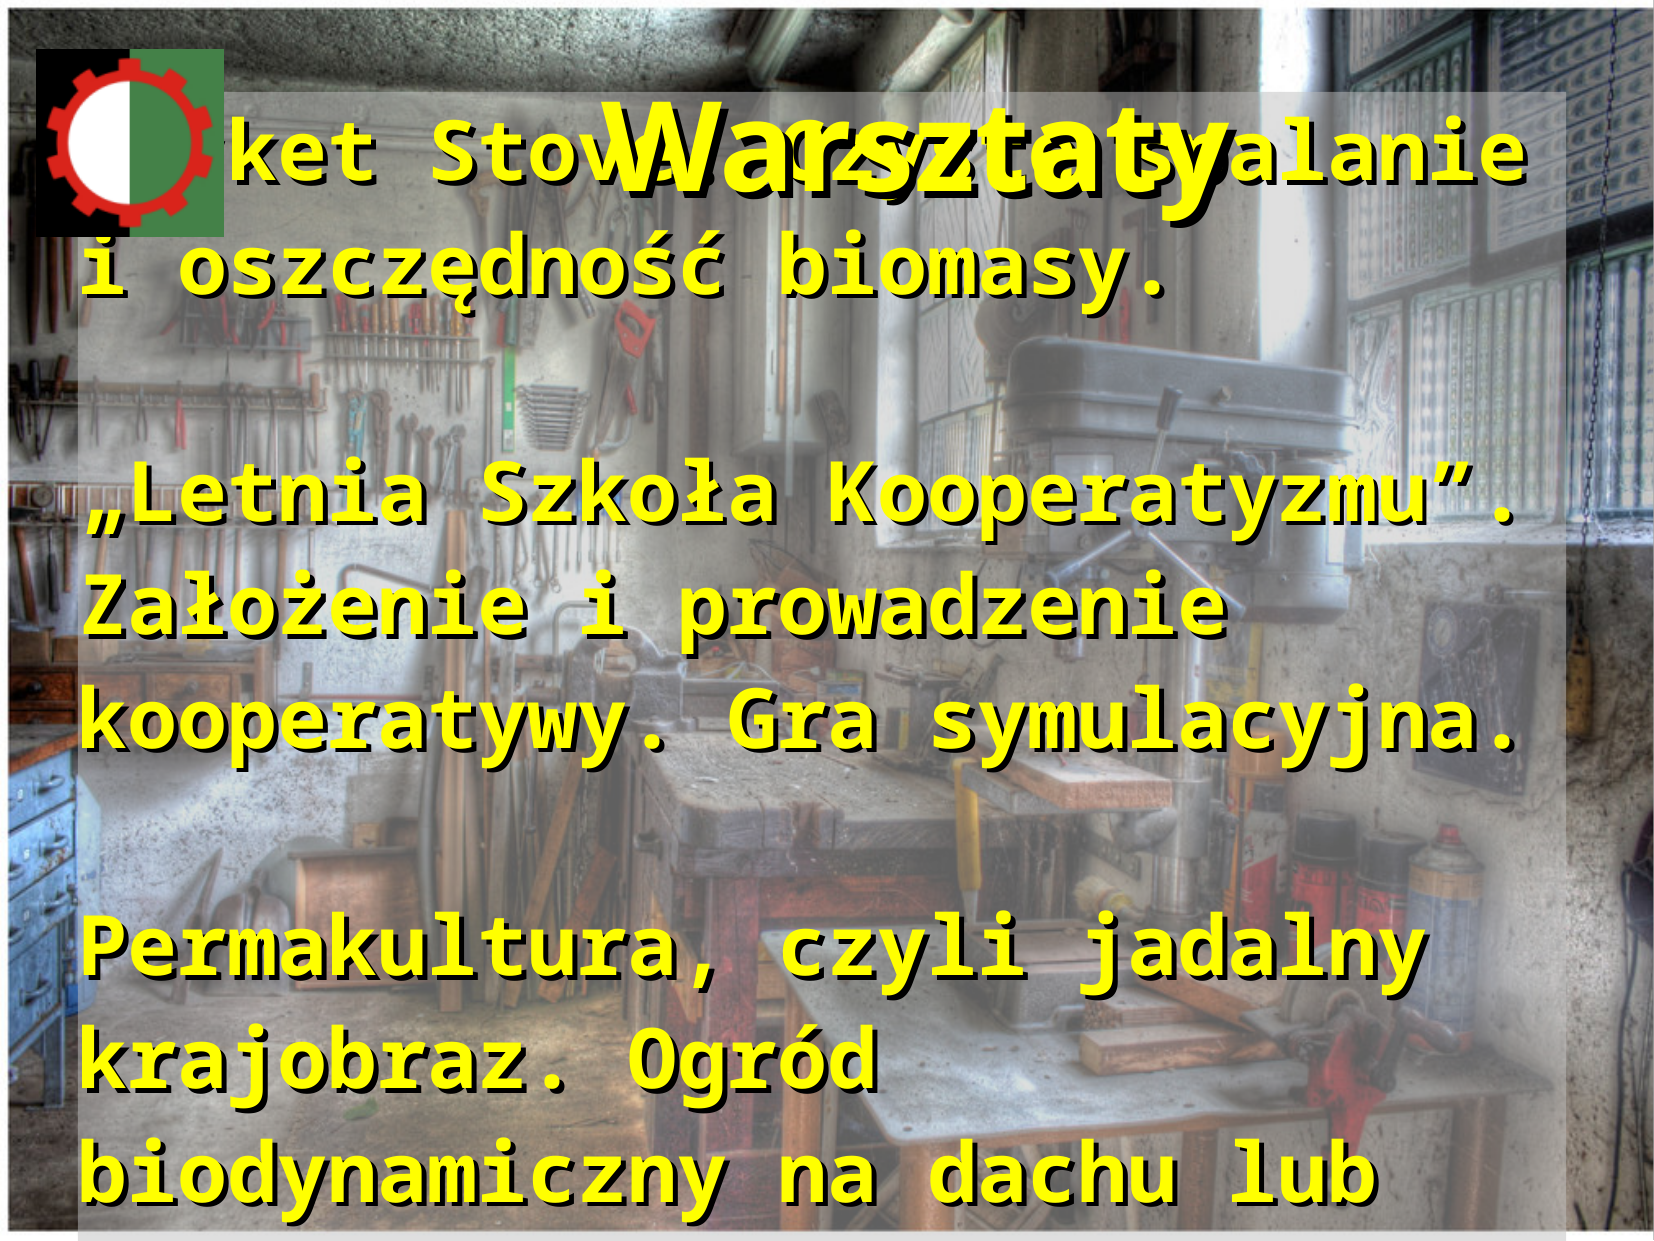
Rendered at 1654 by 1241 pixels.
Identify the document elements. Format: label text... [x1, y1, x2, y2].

subtitle Rocket Stove. Czyste spalanie i oszczędność biomasy. „Letnia Szkoła Kooperatyzmu”. Założenie i prowadzenie kooperatywy. Gra symulacyjna. Permakultura, czyli jadalny krajobraz. Ogród biodynamiczny na dachu lub balkonie. [77, 299, 1567, 1133]
title Warsztaty [261, 49, 1571, 237]
picture [0, 0, 1654, 1241]
